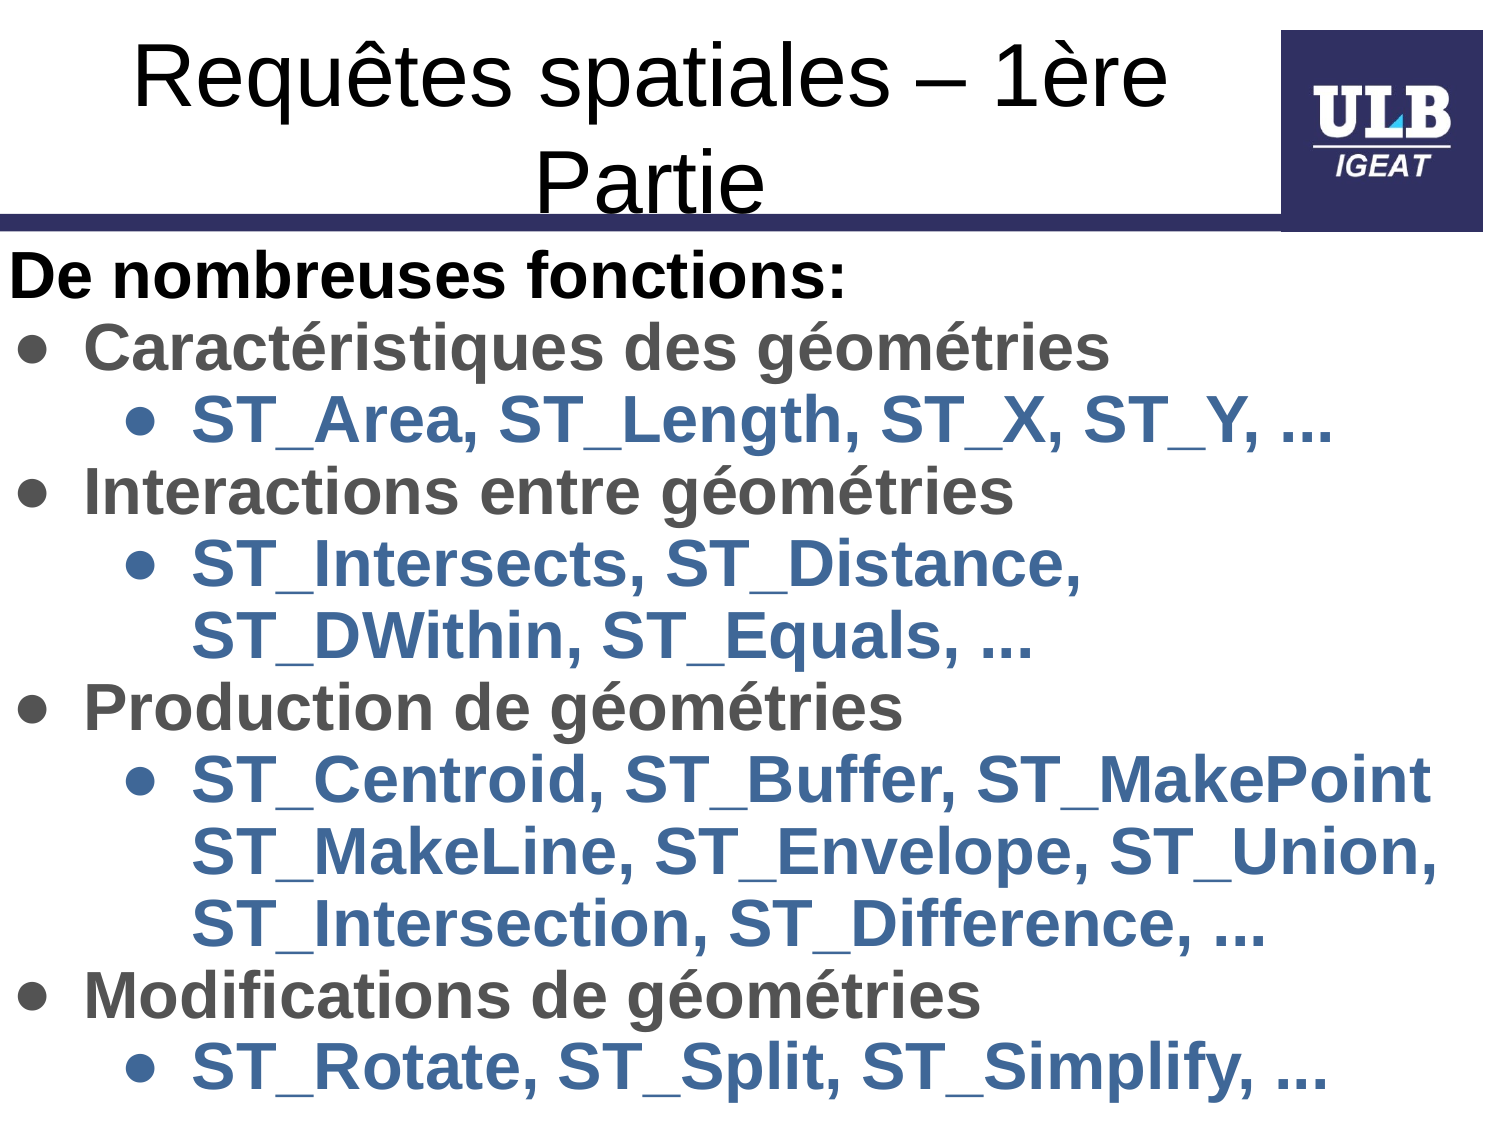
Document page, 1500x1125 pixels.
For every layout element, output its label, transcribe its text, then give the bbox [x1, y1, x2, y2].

slide_number [1133, 1050, 1484, 1111]
picture [1290, 30, 1483, 232]
list De nombreuses fonctions: Caractéristiques des géométries ST_Area, ST_Length, ST_X, ST_Y, ... Interactions entre géométries ST_Intersects, ST_Distance, ST_DWithin, ST_Equals, ... Production de géométries ST_Centroid, ST_Buffer, ST_MakePoint ST_MakeLine, ST_Envelope, ST_Union, ST_Intersection, ST_Difference, ... Modifications de géométries ST_Rotate, ST_Split, ST_Simplify, ... [8, 241, 1492, 1113]
title Requêtes spatiales – 1ère Partie [11, 15, 1290, 233]
